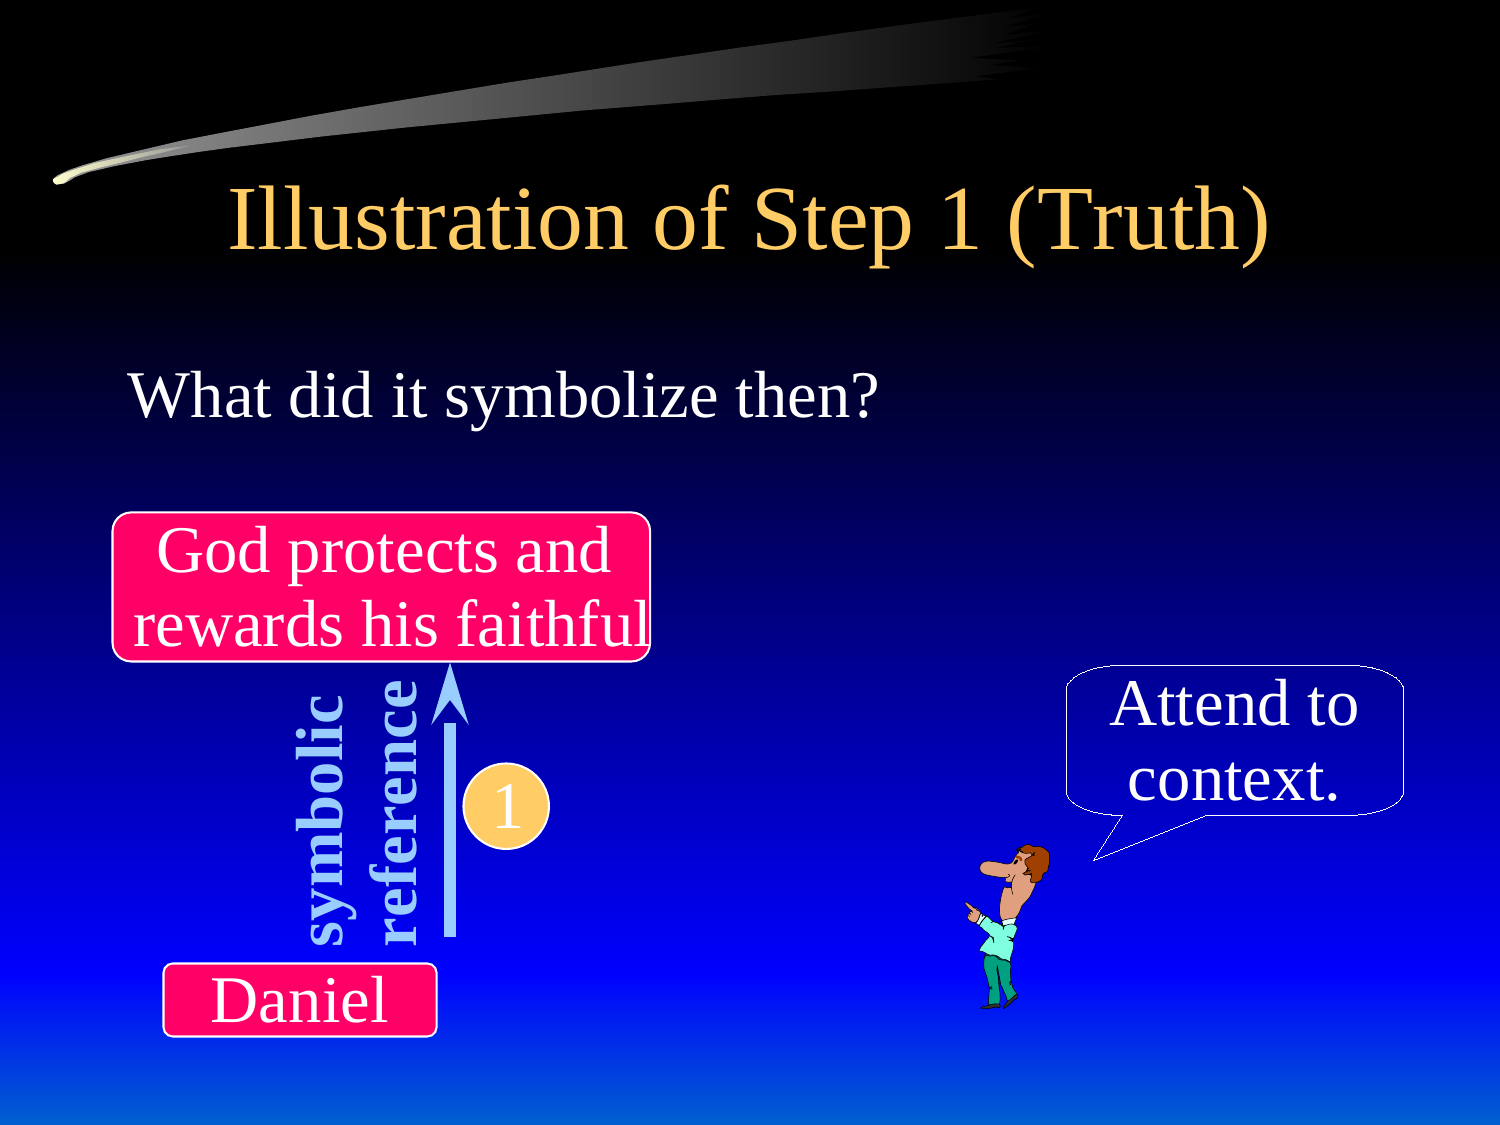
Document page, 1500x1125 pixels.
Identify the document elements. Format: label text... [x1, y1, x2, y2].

text_box 1 [463, 763, 549, 849]
chart [964, 843, 1051, 1010]
text_box symbolic reference [274, 487, 439, 963]
text_box Daniel [163, 963, 437, 1037]
text_box Attend to context. [1066, 665, 1404, 861]
title Illustration of Step 1 (Truth) [112, 124, 1388, 313]
text_box God protects and rewards his faithful [439, 512, 651, 662]
text_box God protects and rewards his faithful [112, 512, 274, 662]
list What did it symbolize then? [112, 350, 1388, 638]
